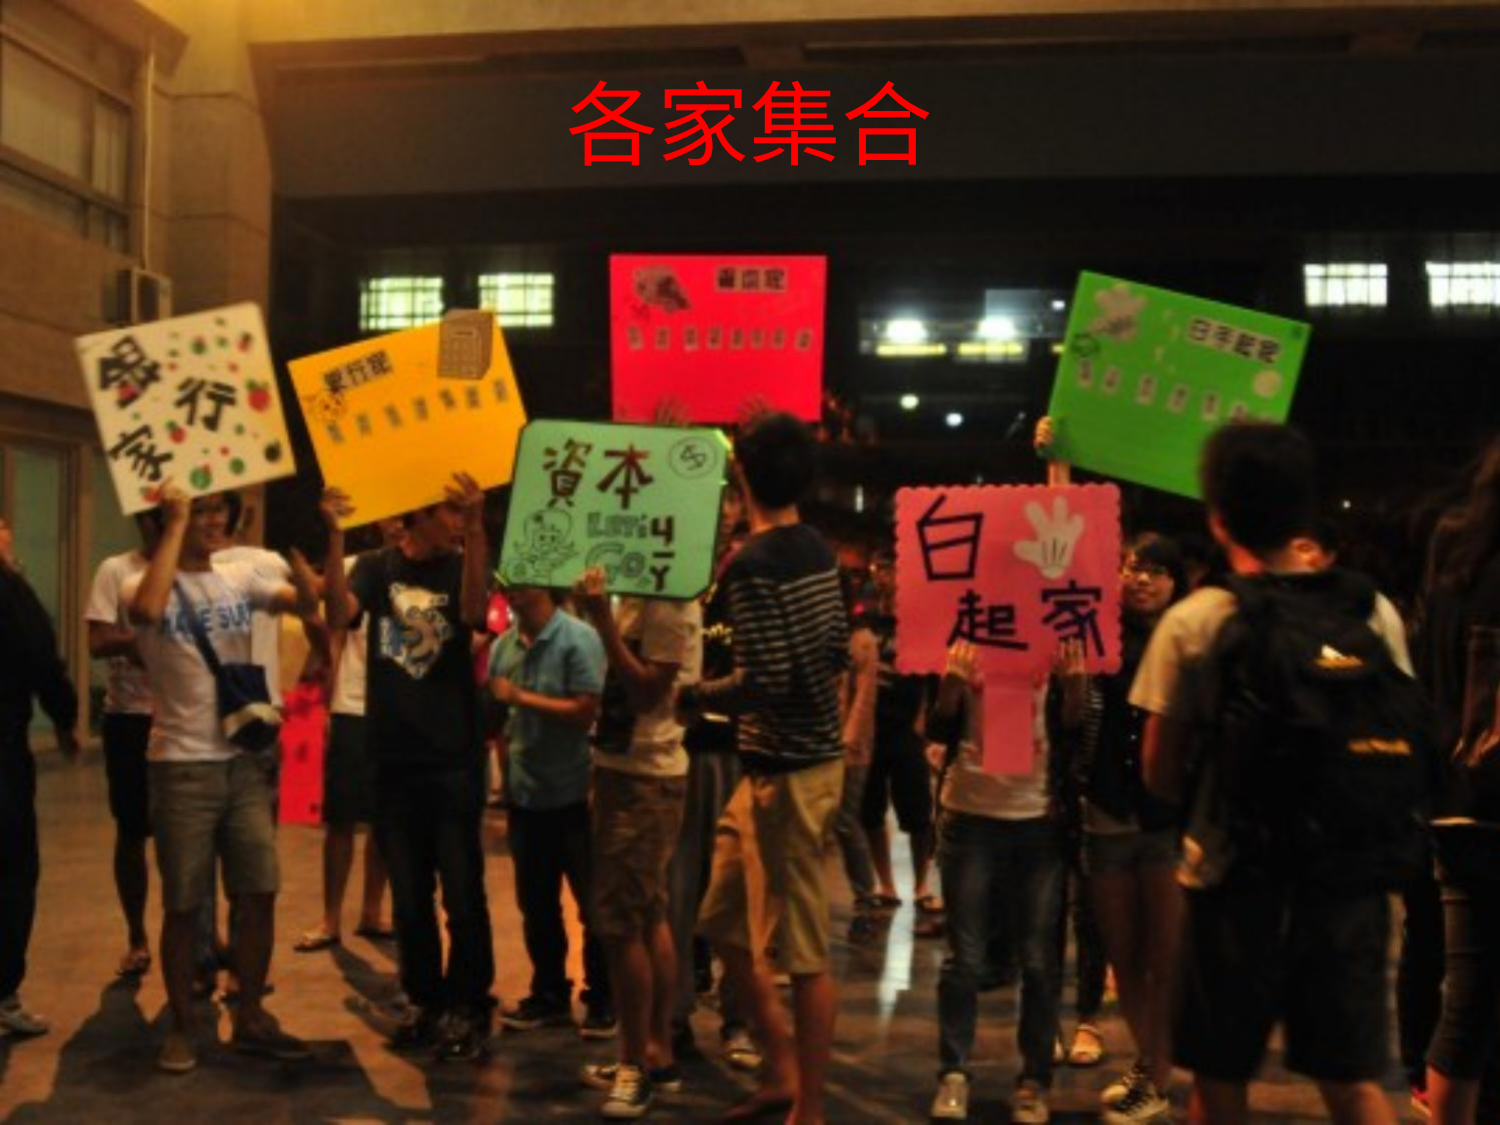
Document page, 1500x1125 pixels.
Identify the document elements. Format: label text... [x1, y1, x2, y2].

picture [0, 0, 1500, 1125]
title 各家集合 [112, 1, 1388, 243]
